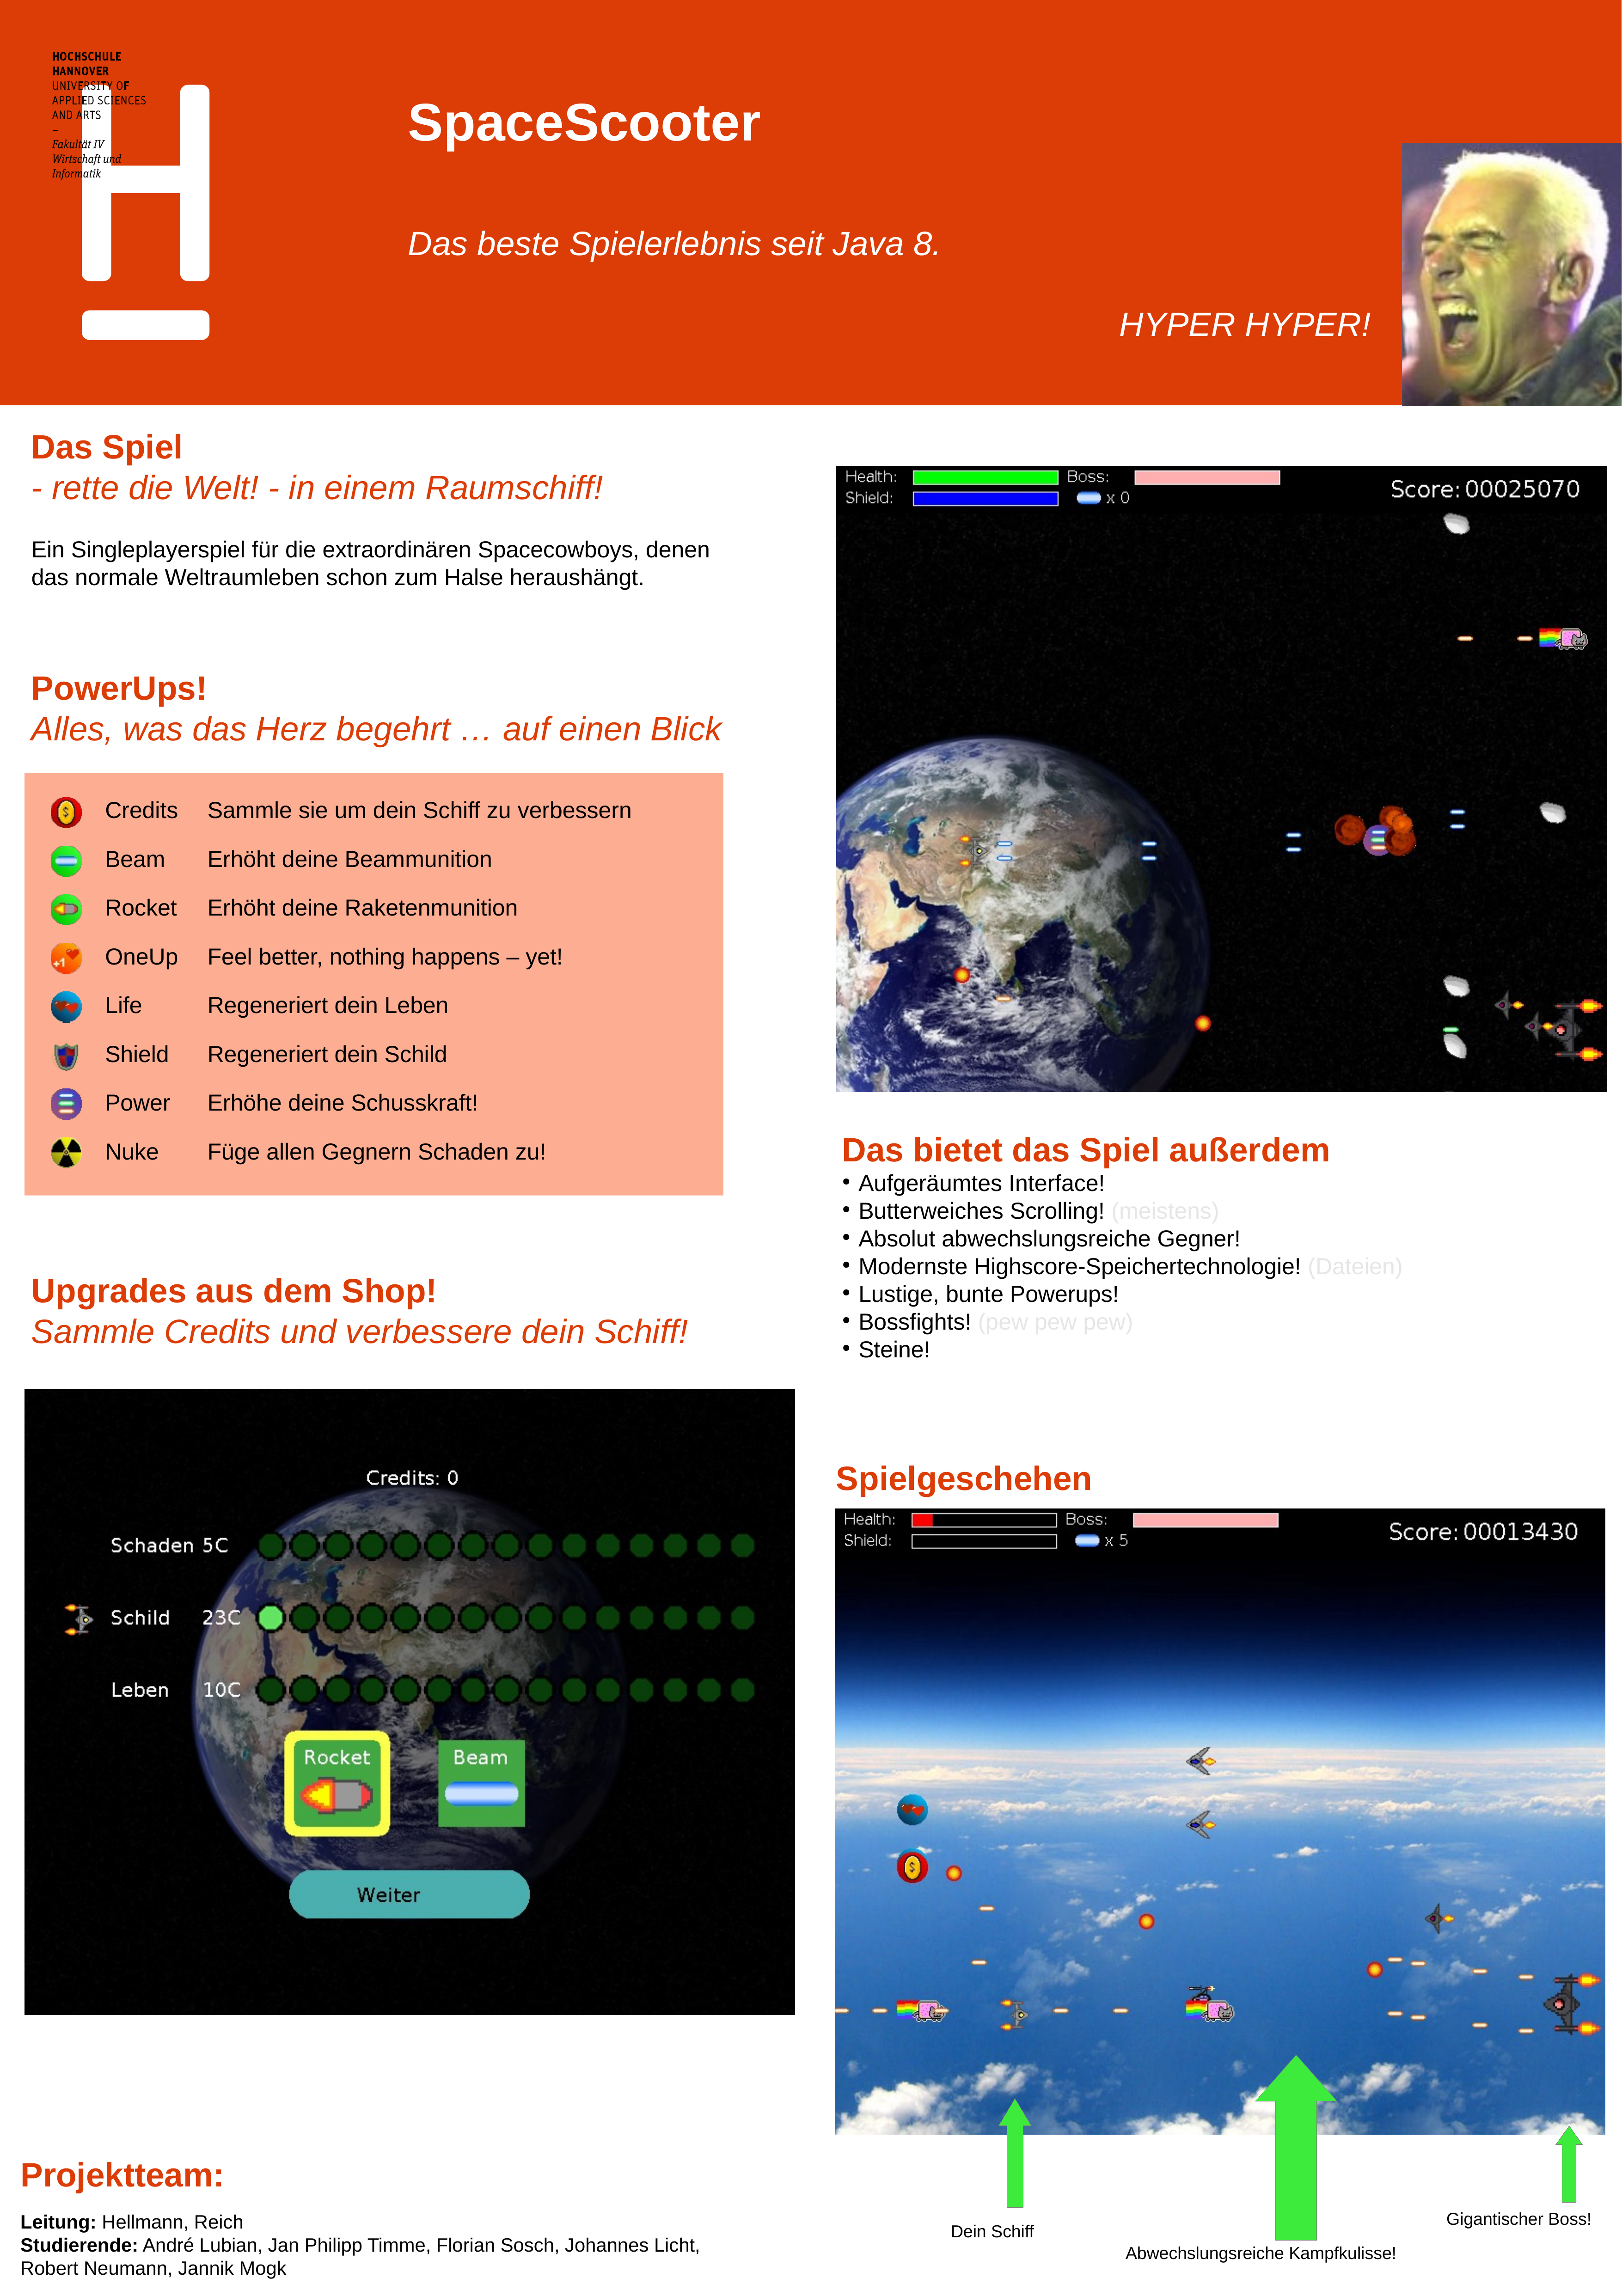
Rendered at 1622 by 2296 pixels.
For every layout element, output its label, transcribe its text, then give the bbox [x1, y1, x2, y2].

picture [835, 1508, 1605, 2135]
text_box Spielgeschehen [829, 1453, 1539, 1501]
text_box Leitung: Hellmann, Reich Studierende: André Lubian, Jan Philipp Timme, Florian Sosch, Johannes Licht, Robert Neumann, Jannik Mogk [13, 2206, 723, 2296]
picture [52, 51, 210, 340]
text_box [1255, 2055, 1337, 2240]
text_box [1555, 2125, 1583, 2203]
text_box Projektteam: [13, 2149, 724, 2197]
picture [51, 943, 82, 974]
picture [51, 1137, 82, 1168]
text_box Ein Singleplayerspiel für die extraordinären Spacecowboys, denen das normale Weltraumleben schon zum Halse heraushängt. [24, 531, 734, 621]
picture [51, 797, 82, 828]
text_box Das bietet das Spiel außerdem Aufgeräumtes Interface! Butterweiches Scrolling! (meistens) Absolut abwechslungsreiche Gegner! Modernste Highscore-Speichertechnologie! (Dateien) Lustige, bunte Powerups! Bossfights! (pew pew pew) Steine! [835, 1124, 1422, 1366]
picture [70, 991, 82, 1003]
picture [1402, 143, 1622, 406]
picture [836, 466, 1607, 1092]
text_box Abwechslungsreiche Kampfkulisse! [1119, 2240, 1404, 2267]
text_box [998, 2098, 1032, 2208]
picture [51, 894, 82, 925]
picture [51, 846, 82, 877]
text_box Gigantischer Boss! [1439, 2206, 1599, 2232]
text_box Das beste Spielerlebnis seit Java 8. HYPER HYPER! [401, 218, 1402, 347]
text_box Das Spiel - rette die Welt! - in einem Raumschiff! [24, 421, 797, 510]
text_box Dein Schiff [944, 2218, 1041, 2245]
text_box Upgrades aus dem Shop! Sammle Credits und verbessere dein Schiff! [24, 1265, 734, 1354]
text_box Credits Sammle sie um dein Schiff zu verbessern Beam Erhöht deine Beammunition Rocket Erhöht deine Raketenmunition OneUp Feel better, nothing happens – yet! Life Regeneriert dein Leben Shield Regeneriert dein Schild Power Erhöhe deine Schusskraft! Nuke Füge allen Gegnern Schaden zu! [98, 792, 732, 1168]
picture [51, 1088, 82, 1120]
picture [51, 1040, 82, 1071]
text_box SpaceScooter [401, 84, 1532, 155]
text_box [24, 773, 723, 1196]
picture [24, 1389, 795, 2015]
picture [51, 991, 82, 1023]
text_box [0, 0, 1622, 405]
text_box PowerUps! Alles, was das Herz begehrt … auf einen Blick [24, 663, 734, 751]
